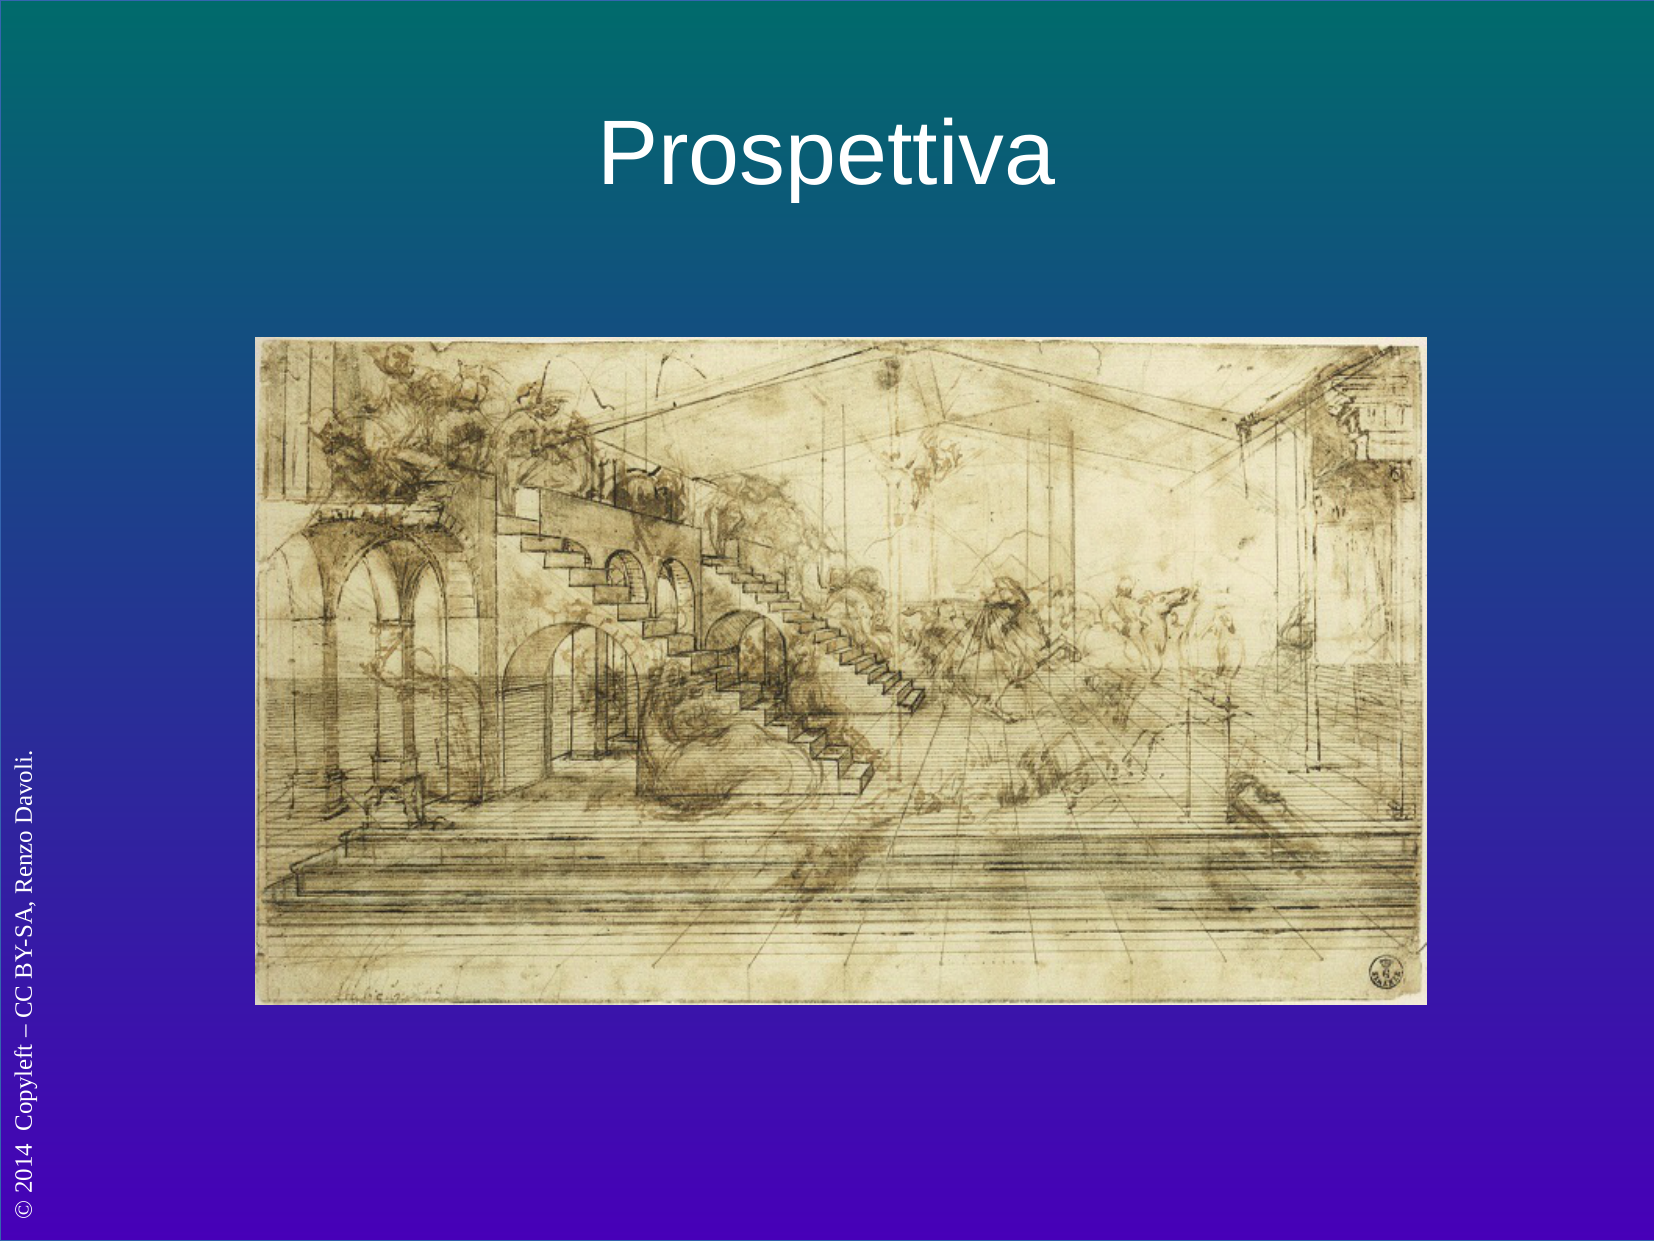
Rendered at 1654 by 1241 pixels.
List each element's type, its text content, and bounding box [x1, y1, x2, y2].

picture [255, 337, 1427, 1006]
title Prospettiva [82, 49, 1571, 257]
